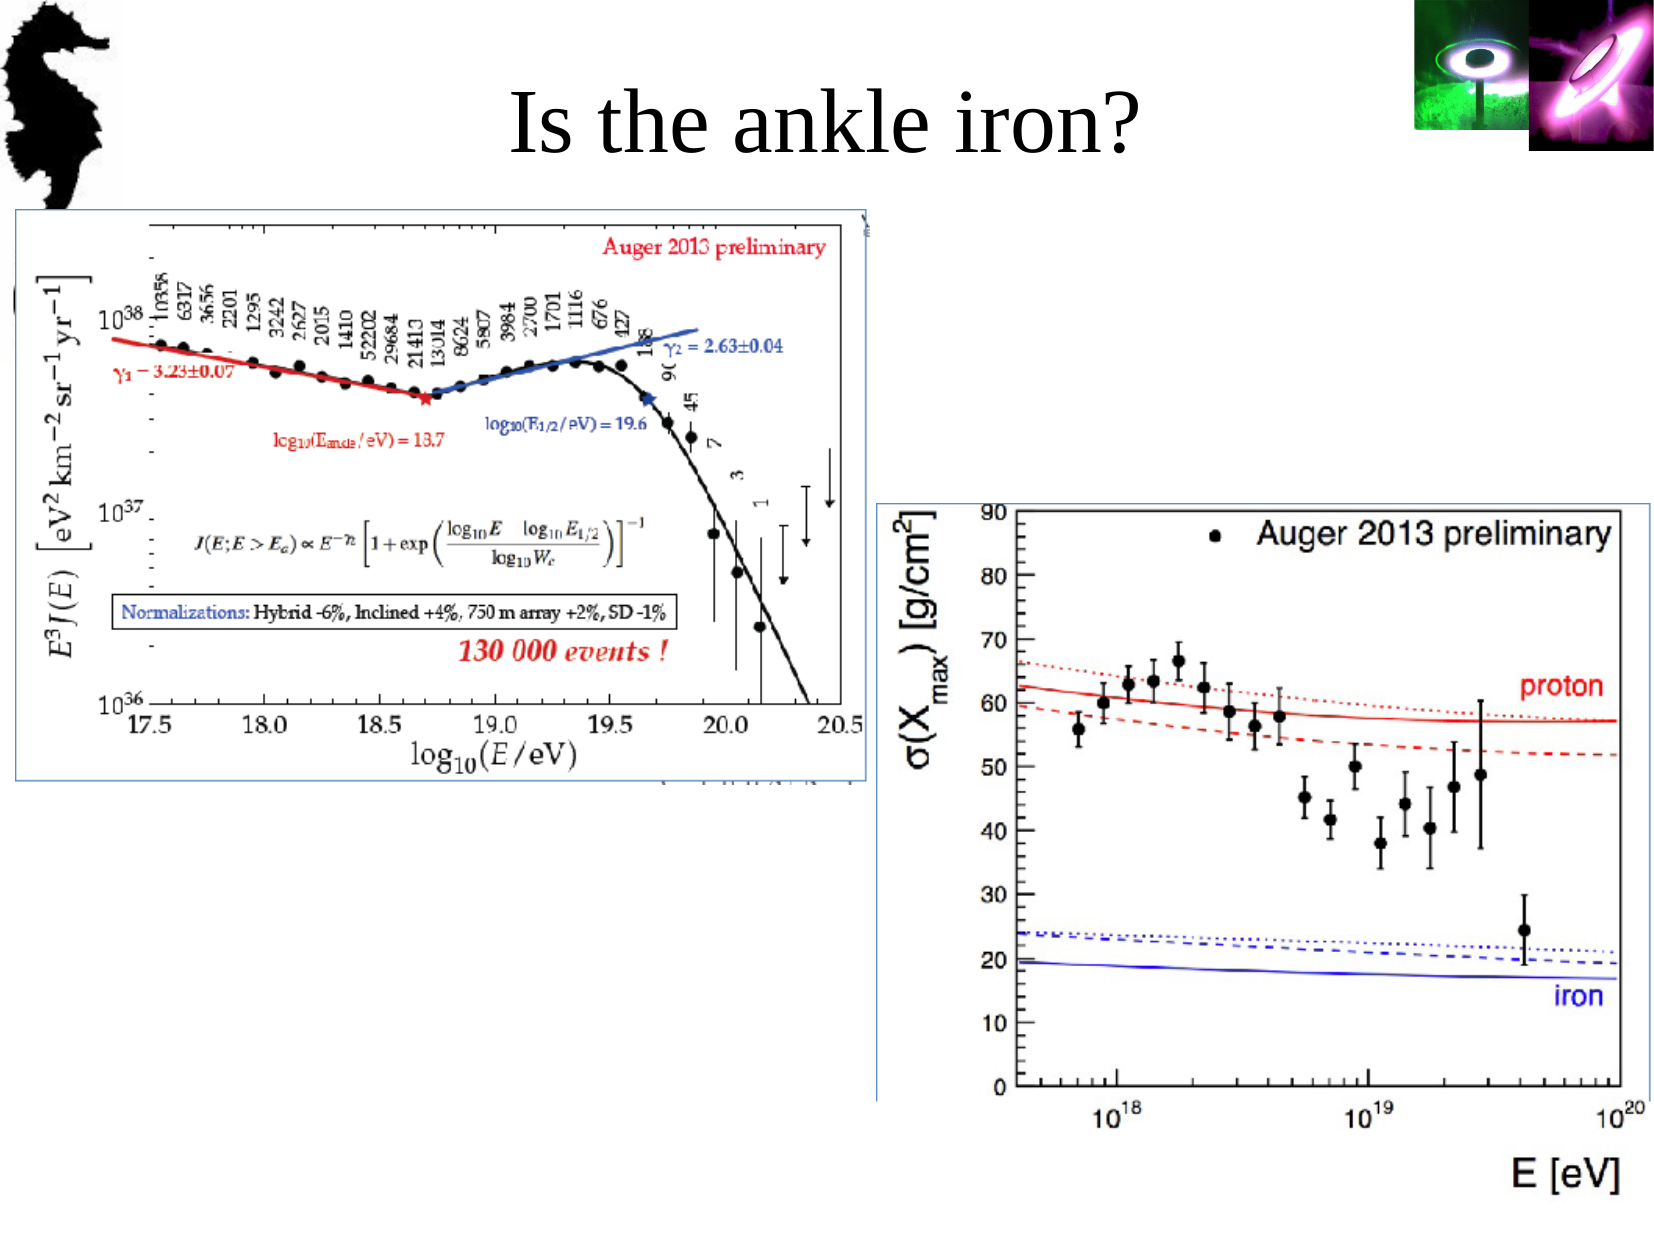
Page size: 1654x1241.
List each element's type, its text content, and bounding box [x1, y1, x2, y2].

title Is the ankle iron? [121, 19, 1532, 224]
picture [876, 503, 1654, 1203]
picture [0, 0, 871, 785]
picture [1414, 0, 1654, 151]
